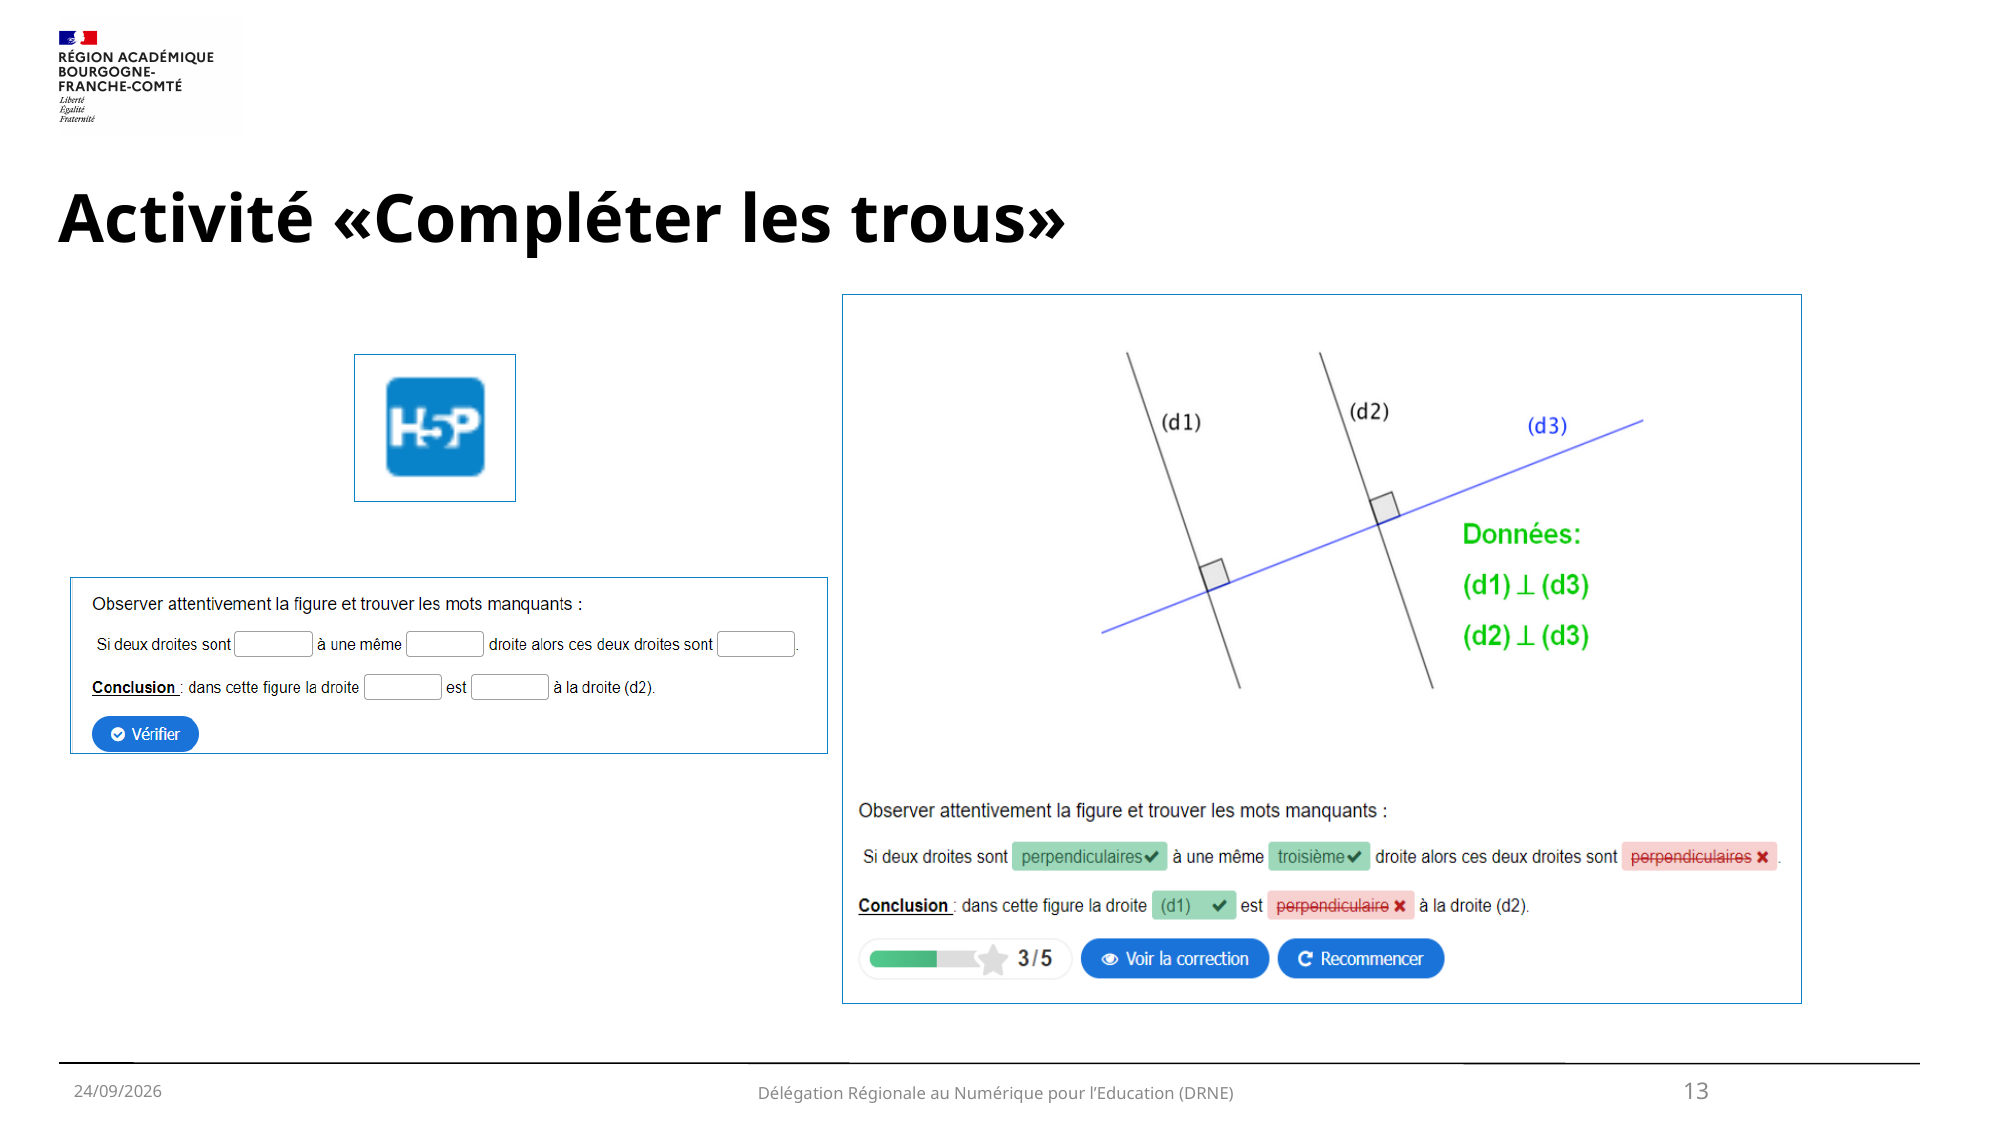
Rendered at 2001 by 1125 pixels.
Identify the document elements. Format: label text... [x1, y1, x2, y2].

text_box 13 [1683, 1062, 1919, 1122]
title Activité «Compléter les trous» [59, 147, 1919, 295]
text_box 29/10/2024 [59, 1062, 295, 1122]
picture [842, 294, 1802, 1004]
picture [354, 354, 516, 502]
picture [70, 577, 828, 754]
text_box Délégation Régionale au Numérique pour l’Education (DRNE) [546, 1063, 1432, 1122]
